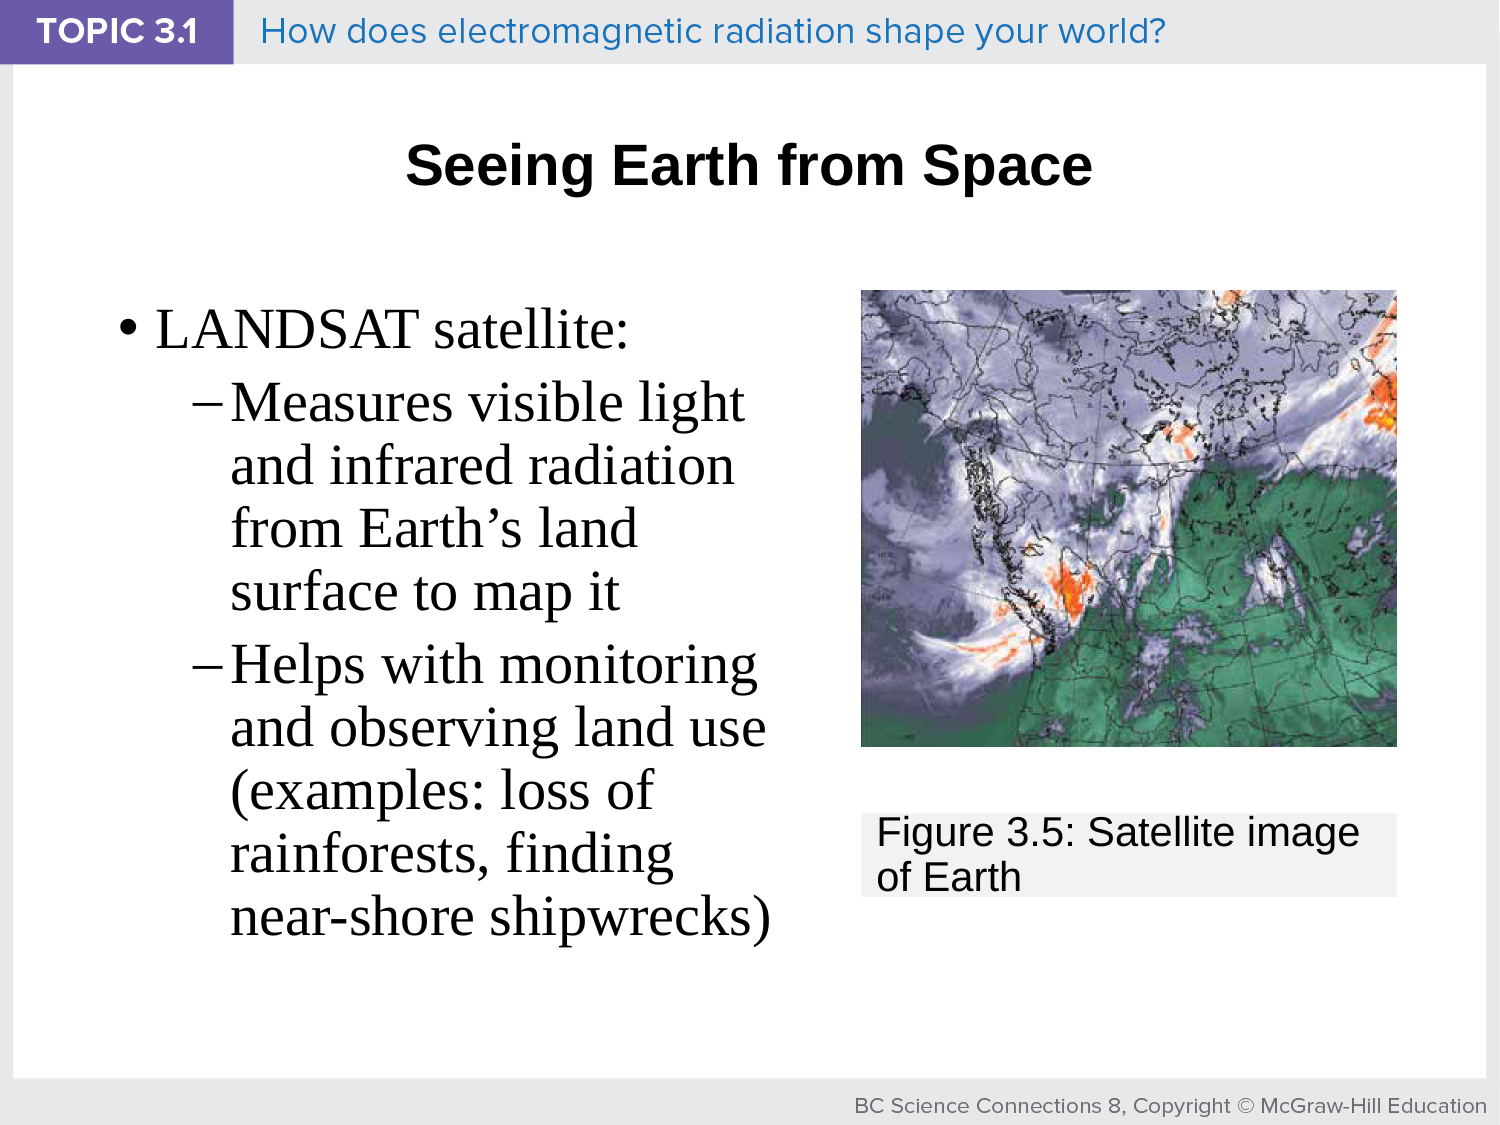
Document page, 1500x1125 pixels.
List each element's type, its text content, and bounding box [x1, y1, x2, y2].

picture [0, 0, 1500, 1082]
list Figure 3.5: Satellite image of Earth [861, 813, 1397, 897]
title Seeing Earth from Space [103, 76, 1397, 257]
list LANDSAT satellite: Measures visible light and infrared radiation from Earth’s land surface to map it Helps with monitoring and observing land use (examples: loss of rainforests, finding near-shore shipwrecks) [103, 290, 813, 1066]
